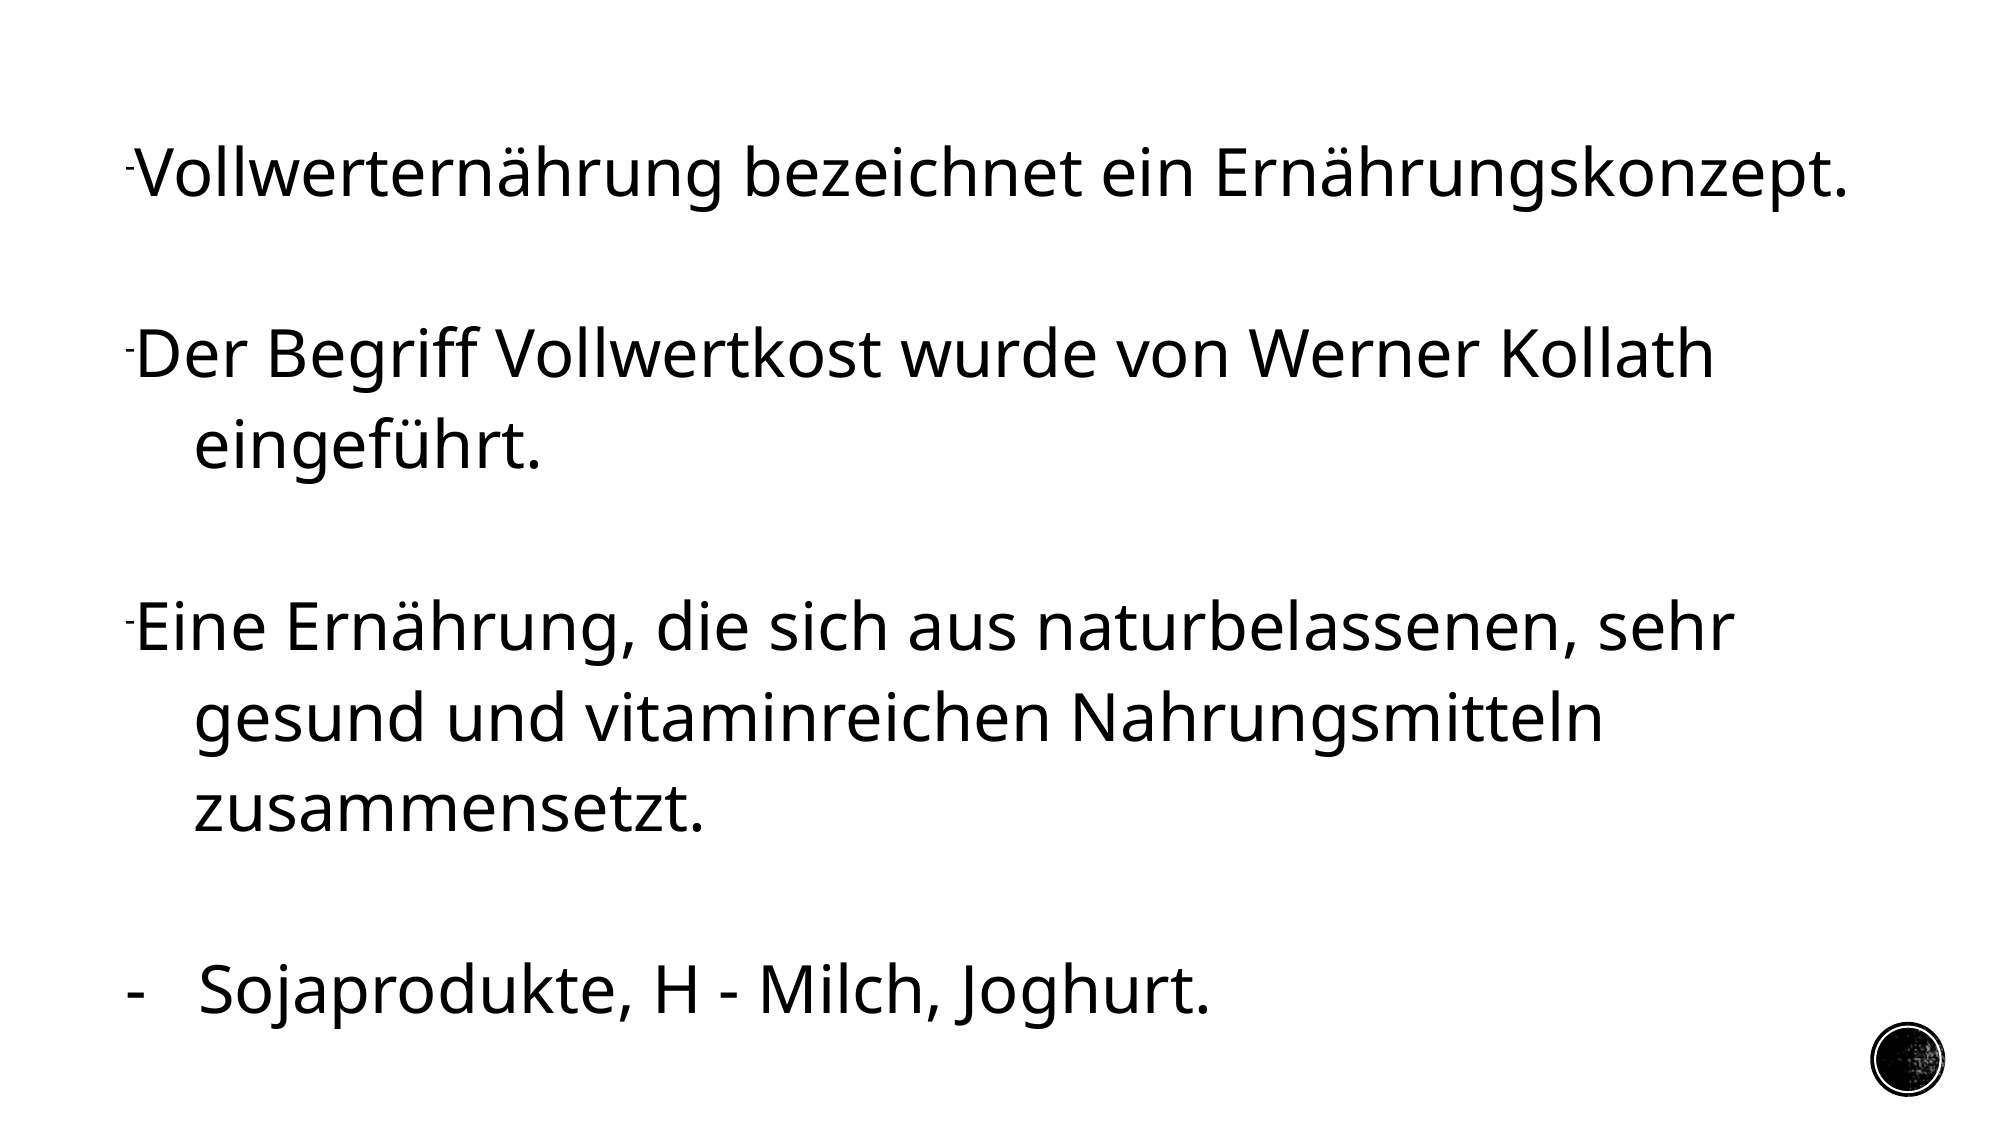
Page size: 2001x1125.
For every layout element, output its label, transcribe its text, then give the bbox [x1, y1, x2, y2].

text_box Vollwerternährung bezeichnet ein Ernährungskonzept. Der Begriff Vollwertkost wurde von Werner Kollath eingeführt. Eine Ernährung, die sich aus naturbelassenen, sehr gesund und vitaminreichen Nahrungsmitteln zusammensetzt. - Sojaprodukte, H - Milch, Joghurt. [110, 117, 1938, 1041]
